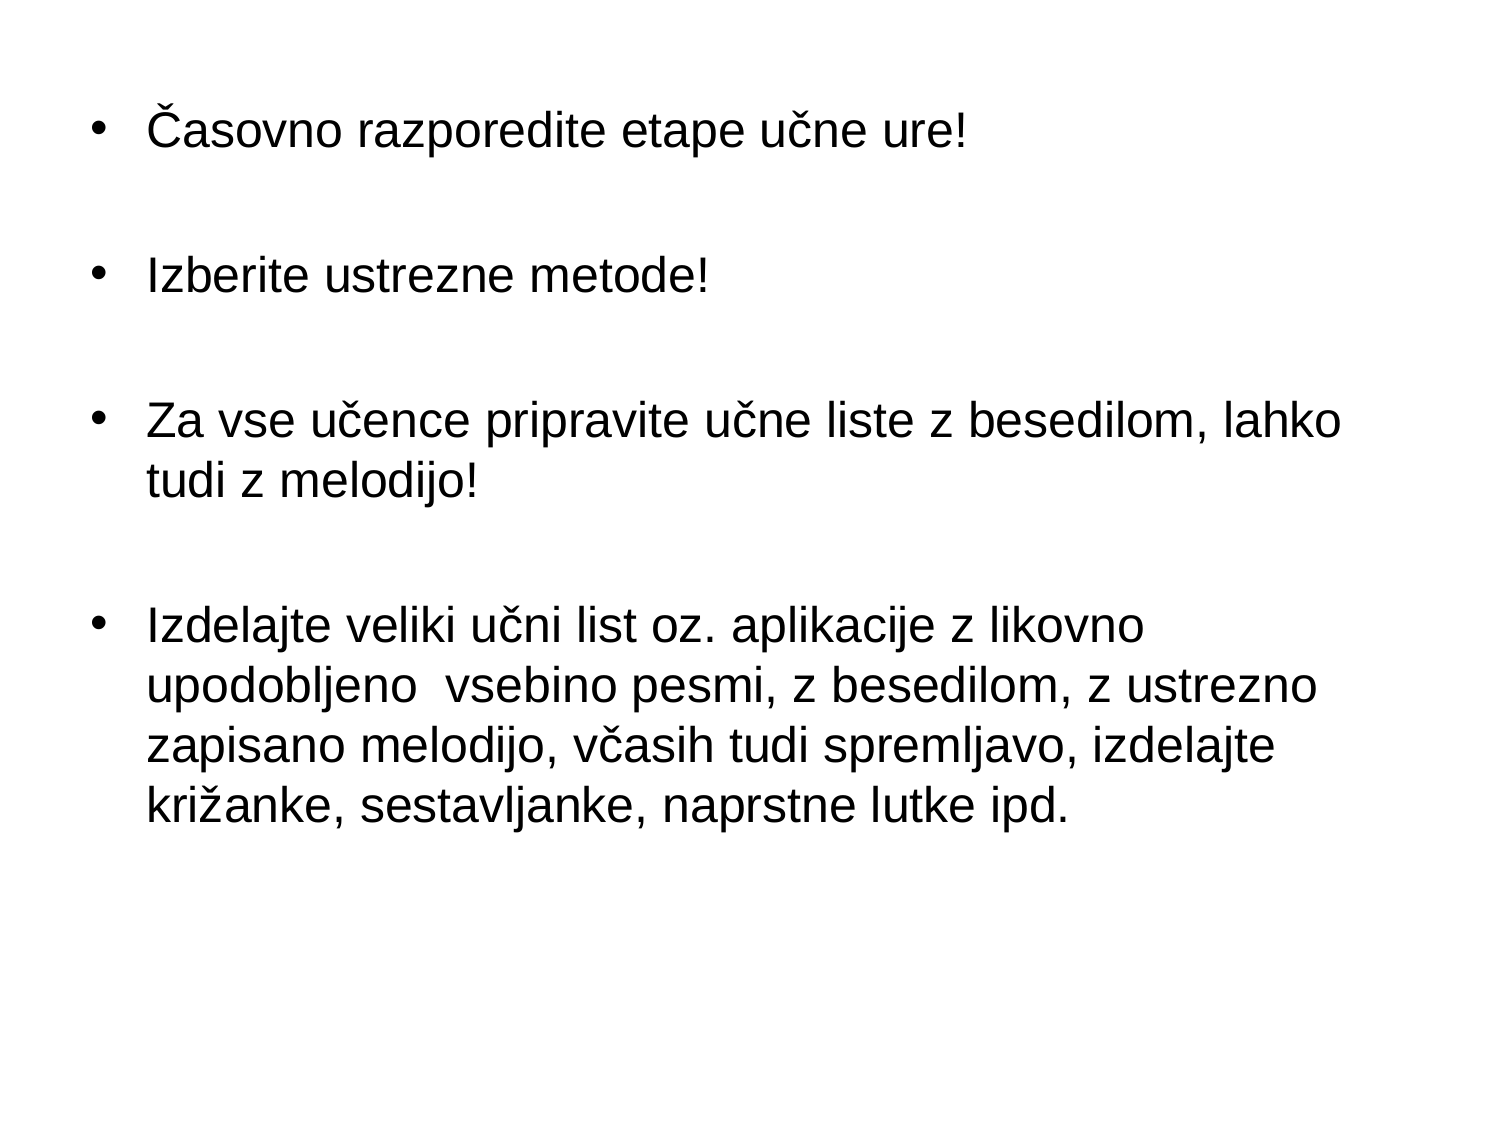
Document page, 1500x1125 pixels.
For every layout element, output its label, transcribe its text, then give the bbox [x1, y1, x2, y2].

list Časovno razporedite etape učne ure! Izberite ustrezne metode! Za vse učence pripravite učne liste z besedilom, lahko tudi z melodijo! Izdelajte veliki učni list oz. aplikacije z likovno upodobljeno vsebino pesmi, z besedilom, z ustrezno zapisano melodijo, včasih tudi spremljavo, izdelajte križanke, sestavljanke, naprstne lutke ipd. [75, 90, 1426, 1005]
